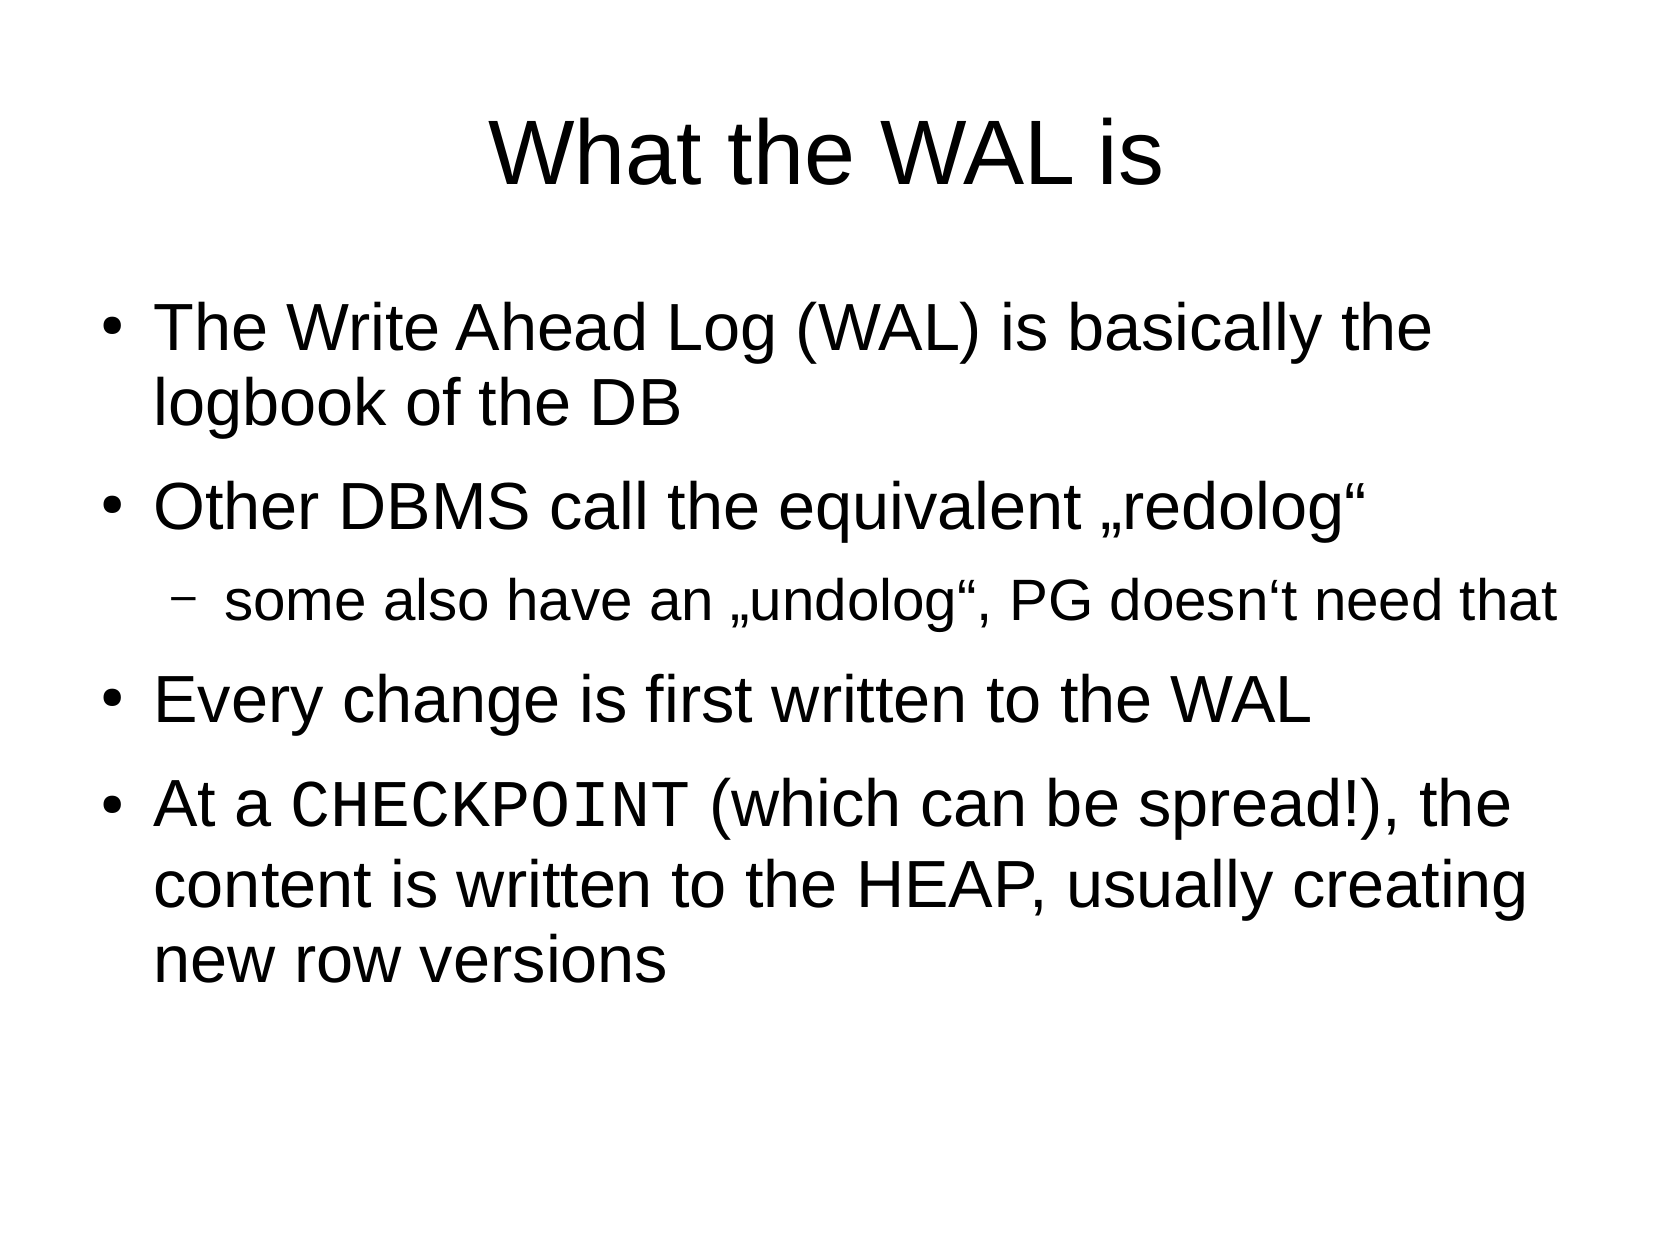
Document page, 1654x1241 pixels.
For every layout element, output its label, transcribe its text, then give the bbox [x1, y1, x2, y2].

list The Write Ahead Log (WAL) is basically the logbook of the DB Other DBMS call the equivalent „redolog“ some also have an „undolog“, PG doesn‘t need that Every change is first written to the WAL At a CHECKPOINT (which can be spread!), the content is written to the HEAP, usually creating new row versions [82, 290, 1571, 1010]
title What the WAL is [82, 49, 1571, 257]
